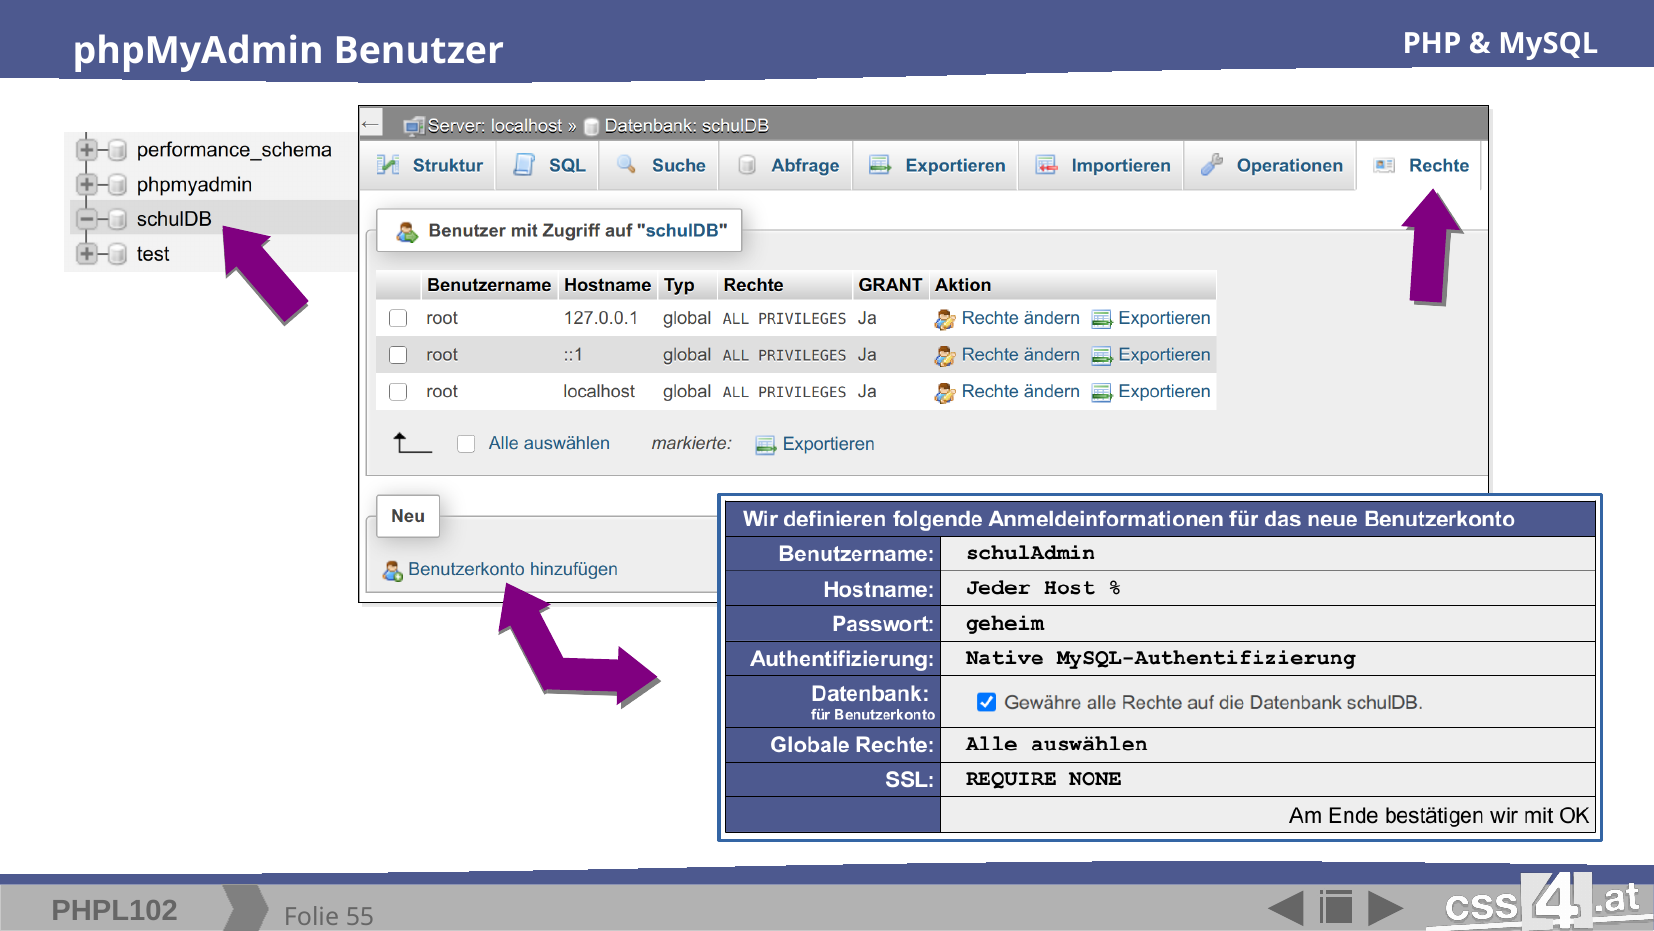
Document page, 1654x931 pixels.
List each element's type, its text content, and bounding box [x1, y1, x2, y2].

text_box Folie <Foliennummer> [269, 891, 542, 931]
picture [1426, 872, 1654, 931]
picture [64, 105, 1489, 603]
picture [720, 496, 1601, 839]
text_box PHP & MySQL [1387, 15, 1619, 60]
text_box [0, 861, 1654, 931]
text_box [222, 225, 309, 322]
picture [231, 267, 240, 272]
text_box [0, 0, 1654, 83]
text_box phpMyAdmin Benutzer [57, 16, 500, 69]
text_box PHPL102 [36, 886, 209, 931]
text_box [1401, 188, 1461, 303]
text_box [498, 582, 658, 706]
